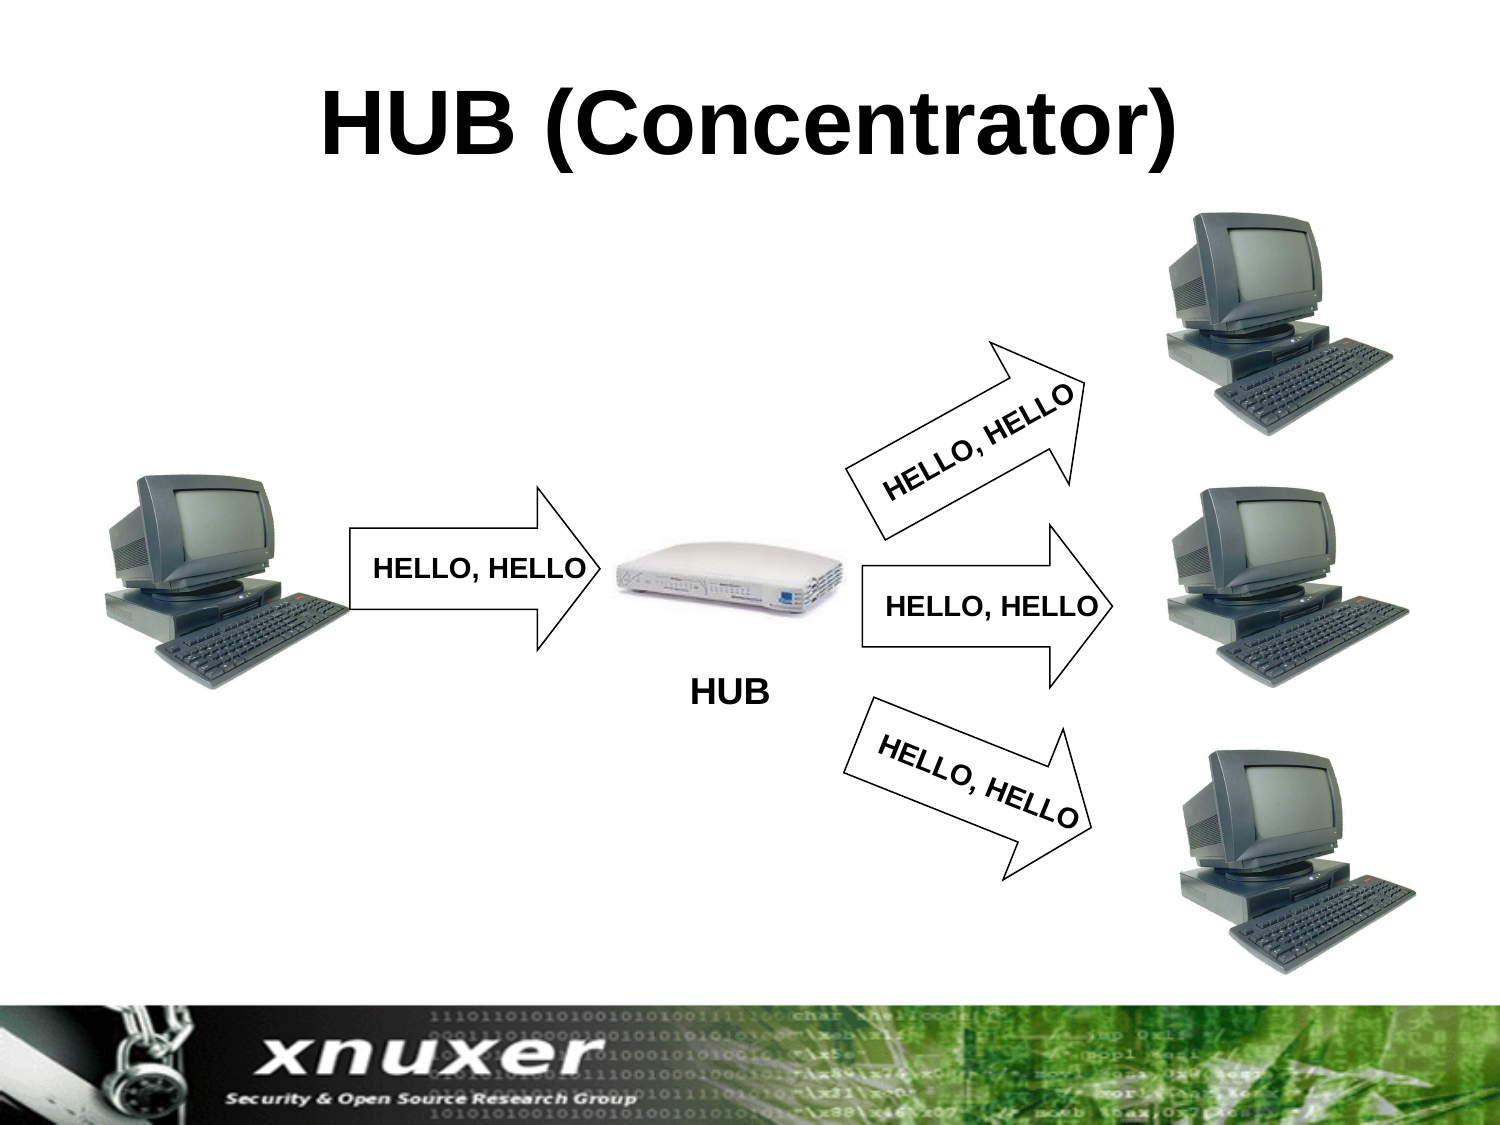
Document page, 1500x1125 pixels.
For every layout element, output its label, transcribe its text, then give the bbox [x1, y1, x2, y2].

text_box HUB [675, 662, 786, 720]
text_box HELLO, HELLO [862, 525, 1113, 688]
text_box HELLO, HELLO [349, 487, 601, 651]
text_box HELLO, HELLO [845, 342, 1085, 540]
text_box HELLO, HELLO [843, 697, 1092, 880]
title HUB (Concentrator) [75, 45, 1426, 201]
picture [0, 0, 1500, 1125]
